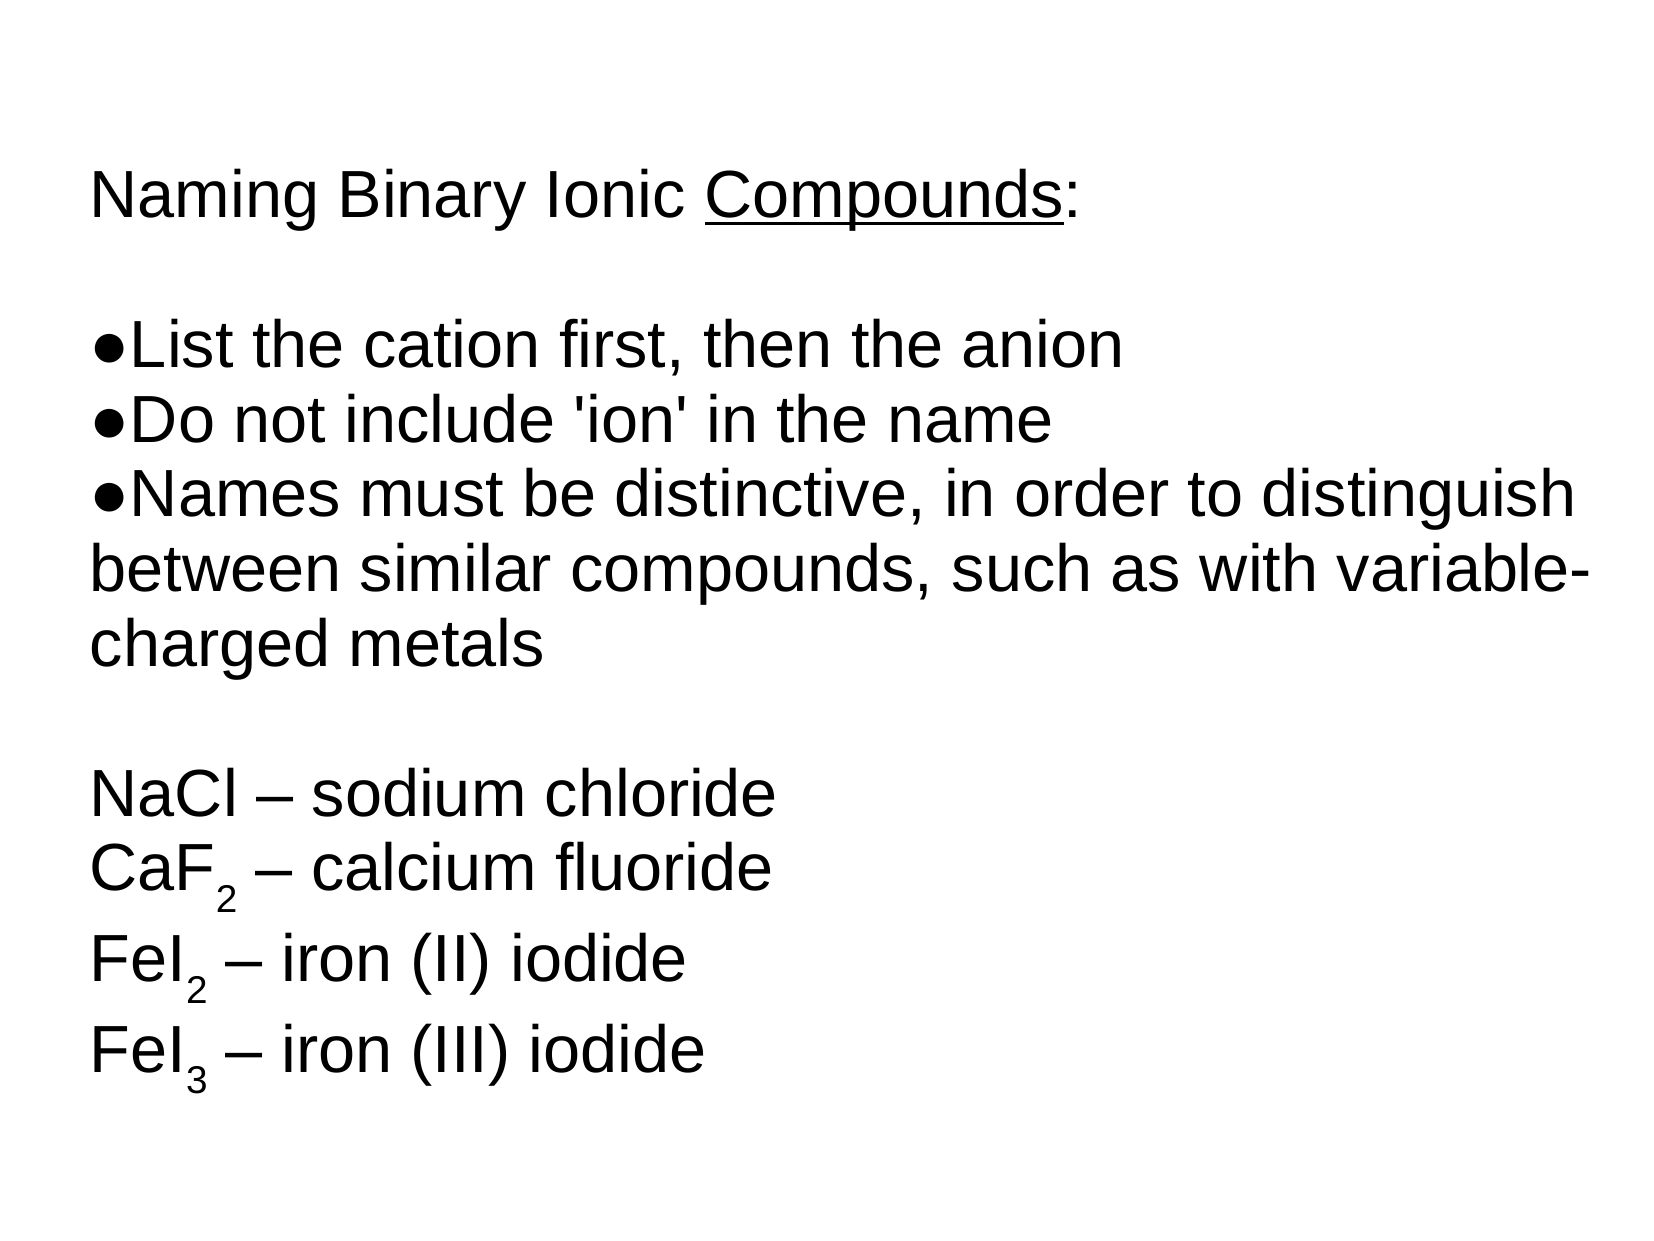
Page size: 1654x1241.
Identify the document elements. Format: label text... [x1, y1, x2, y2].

text_box Naming Binary Ionic Compounds: ●List the cation first, then the anion ●Do not include 'ion' in the name ●Names must be distinctive, in order to distinguish between similar compounds, such as with variable-charged metals NaCl – sodium chloride CaF2 – calcium fluoride FeI2 – iron (II) iodide FeI3 – iron (III) iodide [75, 150, 1609, 1110]
